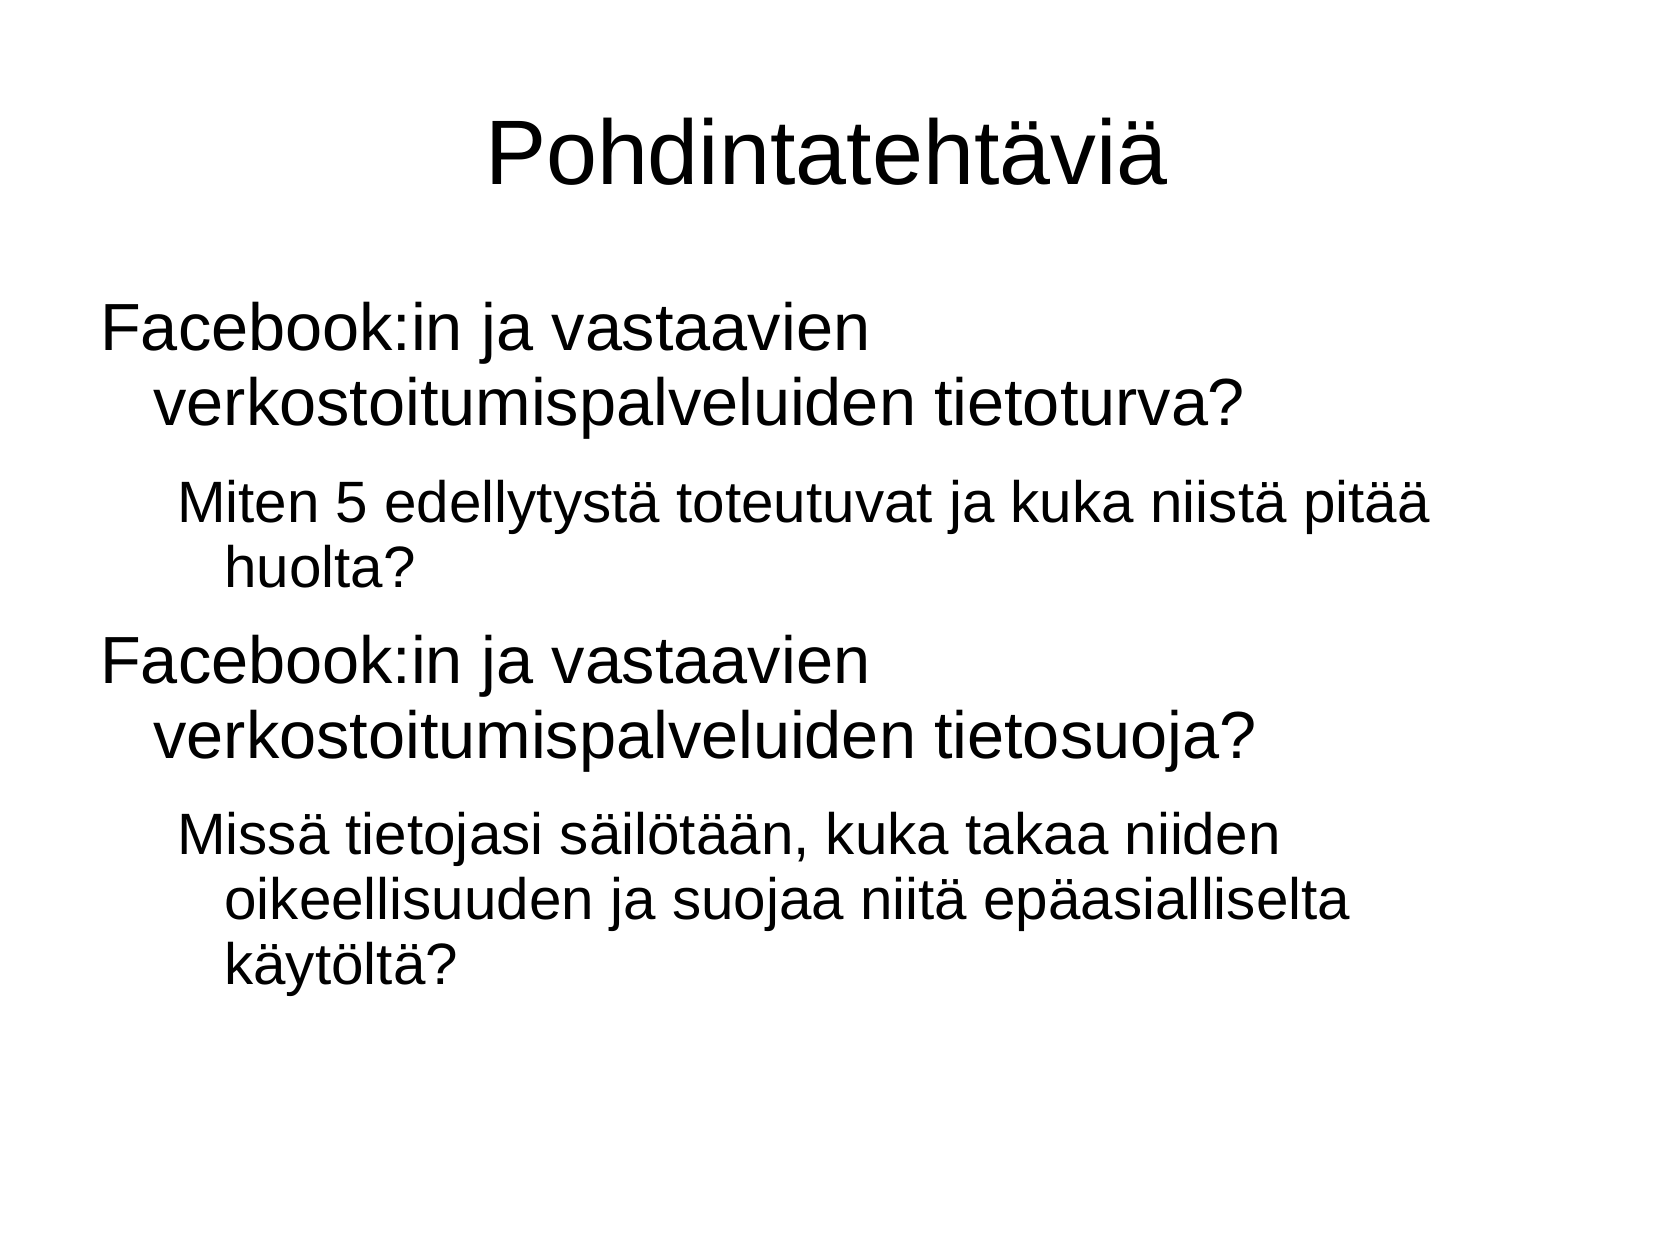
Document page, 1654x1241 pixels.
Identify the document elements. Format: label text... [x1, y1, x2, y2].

list Facebook:in ja vastaavien verkostoitumispalveluiden tietoturva? Miten 5 edellytystä toteutuvat ja kuka niistä pitää huolta? Facebook:in ja vastaavien verkostoitumispalveluiden tietosuoja? Missä tietojasi säilötään, kuka takaa niiden oikeellisuuden ja suojaa niitä epäasialliselta käytöltä? [82, 290, 1571, 1094]
title Pohdintatehtäviä [82, 49, 1571, 257]
